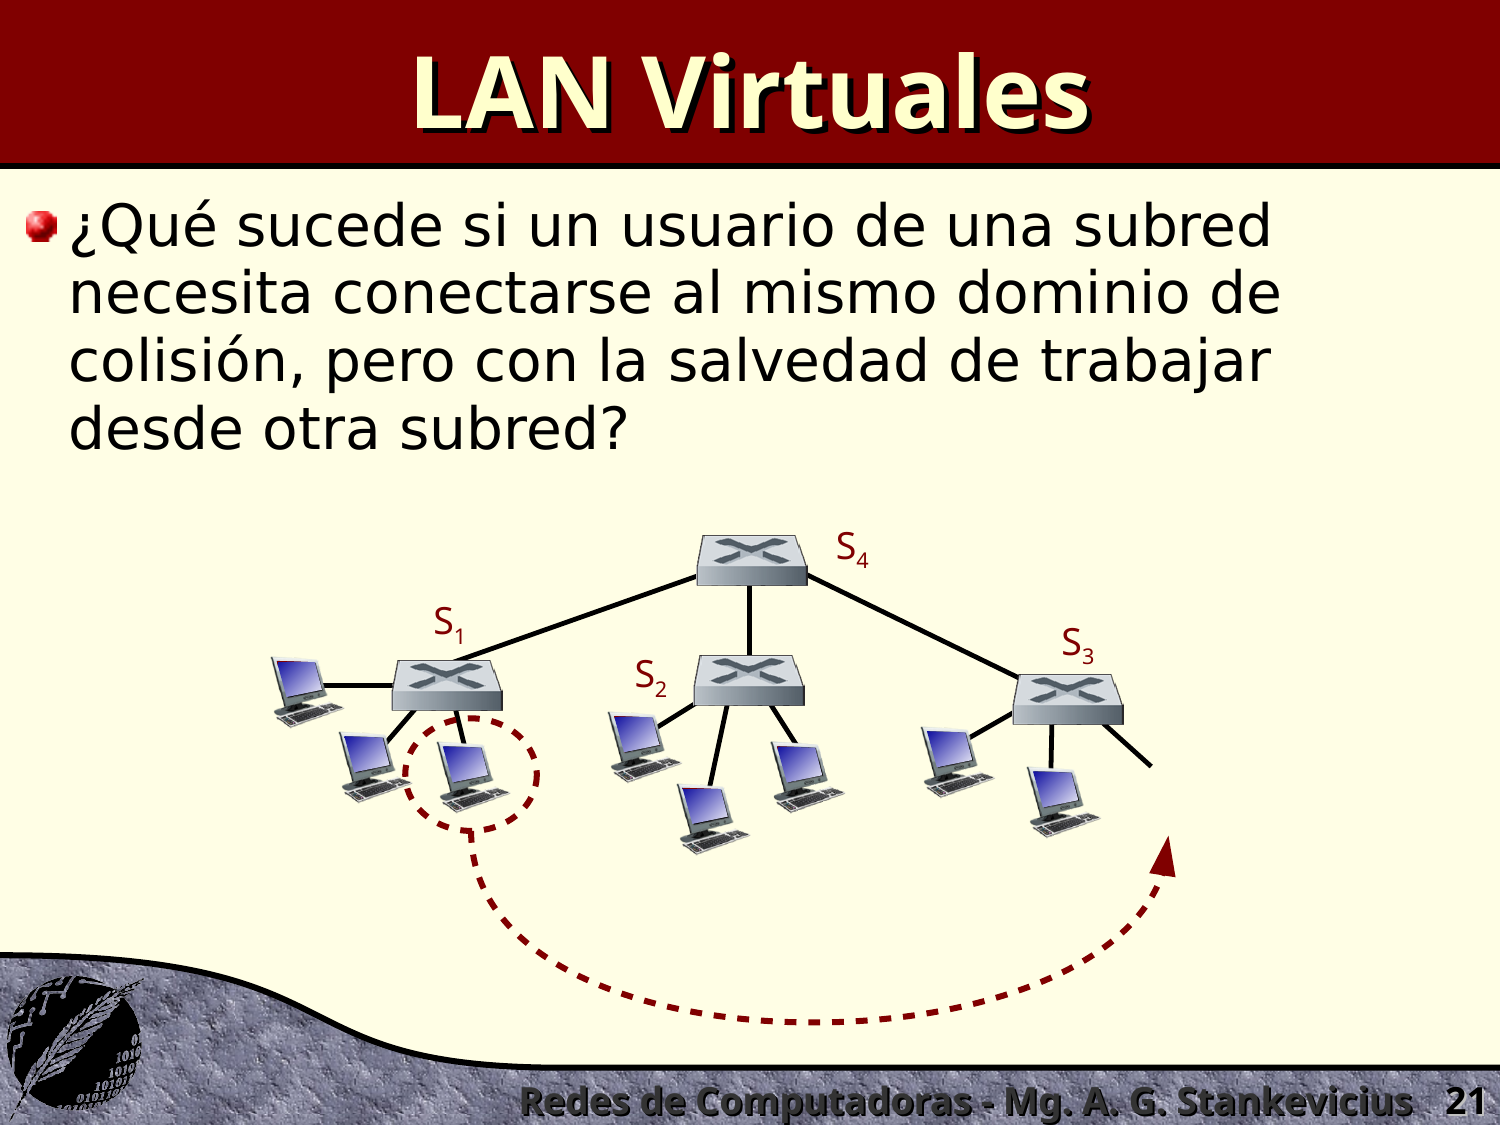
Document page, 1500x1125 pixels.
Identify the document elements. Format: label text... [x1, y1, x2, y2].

picture [268, 653, 430, 808]
text_box [926, 731, 973, 768]
picture [1024, 763, 1119, 843]
text_box [276, 660, 322, 698]
picture [696, 535, 808, 586]
text_box [1032, 771, 1079, 808]
text_box [682, 787, 728, 824]
text_box S2 [619, 642, 683, 708]
picture [1047, 1100, 1054, 1110]
picture [434, 738, 528, 818]
title LAN Virtuales [15, 5, 1485, 160]
list ¿Qué sucede si un usuario de una subred necesita conectarse al mismo dominio de colisión, pero con la salvedad de trabajar desde otra subred? [11, 192, 1486, 921]
picture [391, 660, 503, 711]
picture [693, 655, 805, 706]
picture [605, 708, 863, 860]
picture [790, 1100, 795, 1110]
picture [918, 674, 1124, 803]
text_box [776, 746, 823, 783]
text_box S4 [821, 514, 884, 581]
text_box [344, 736, 390, 773]
text_box [442, 746, 489, 783]
text_box S3 [1046, 610, 1110, 674]
picture [0, 959, 1500, 1125]
text_box [614, 716, 660, 753]
text_box S1 [418, 589, 482, 657]
